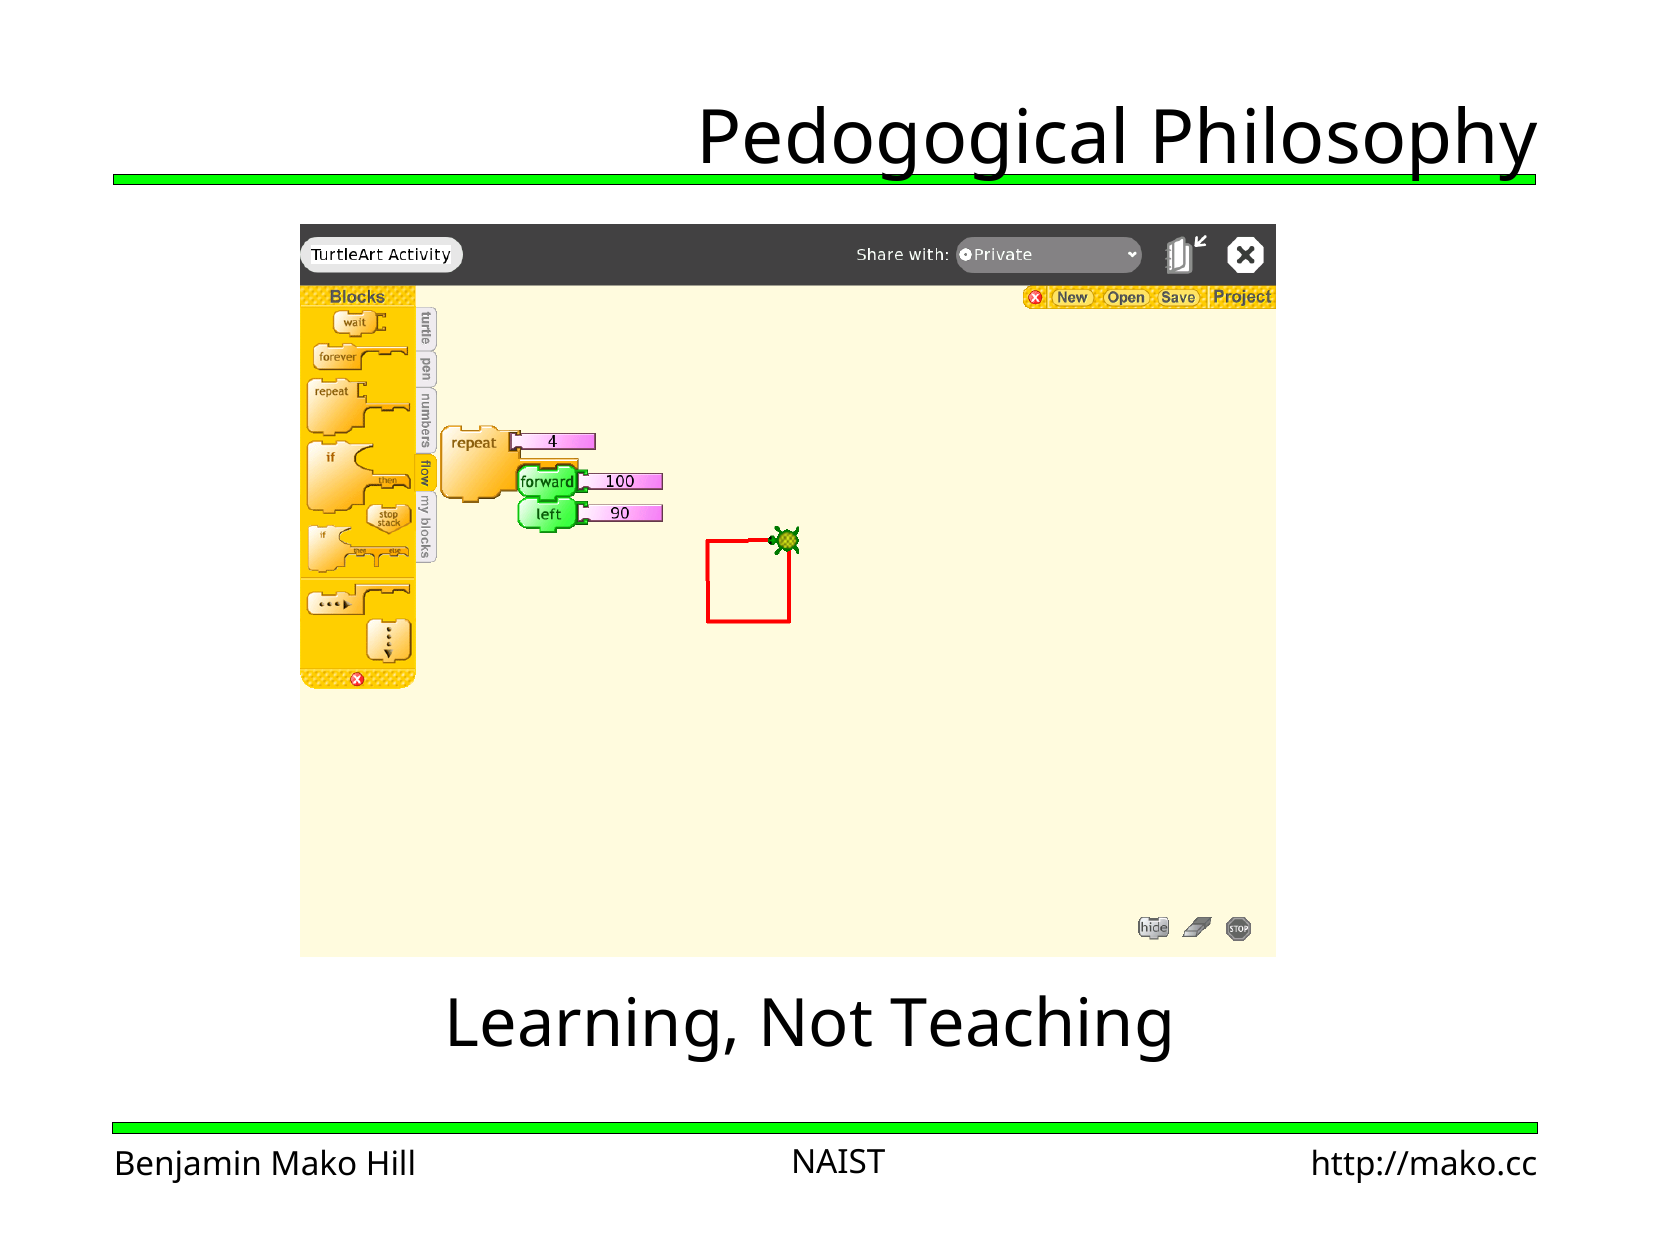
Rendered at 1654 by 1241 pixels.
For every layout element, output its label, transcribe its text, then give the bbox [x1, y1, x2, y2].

title Pedogogical Philosophy [125, 70, 1538, 198]
list Learning, Not Teaching [112, 975, 1509, 1061]
picture [300, 224, 1276, 957]
